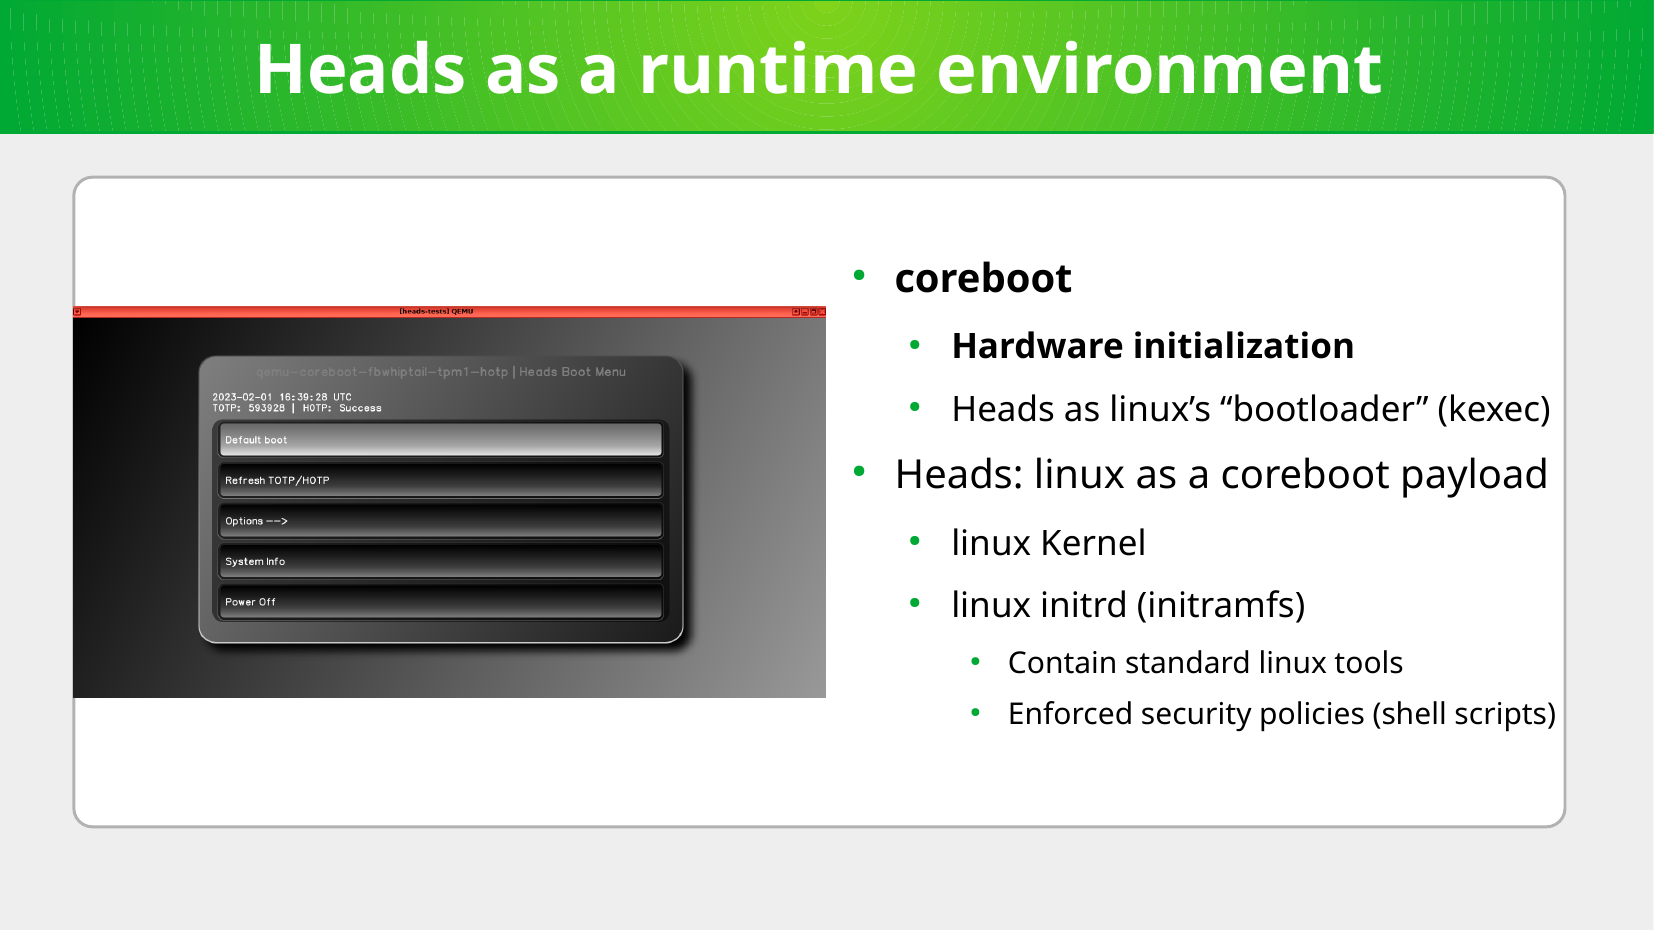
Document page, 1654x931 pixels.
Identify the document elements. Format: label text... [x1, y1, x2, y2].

picture [73, 306, 826, 698]
title Heads as a runtime environment [73, 14, 1565, 119]
list coreboot Hardware initialization Heads as linux’s “bootloader” (kexec) Heads: linux as a coreboot payload linux Kernel linux initrd (initramfs) Contain standard linux tools Enforced security policies (shell scripts) [837, 177, 1566, 827]
